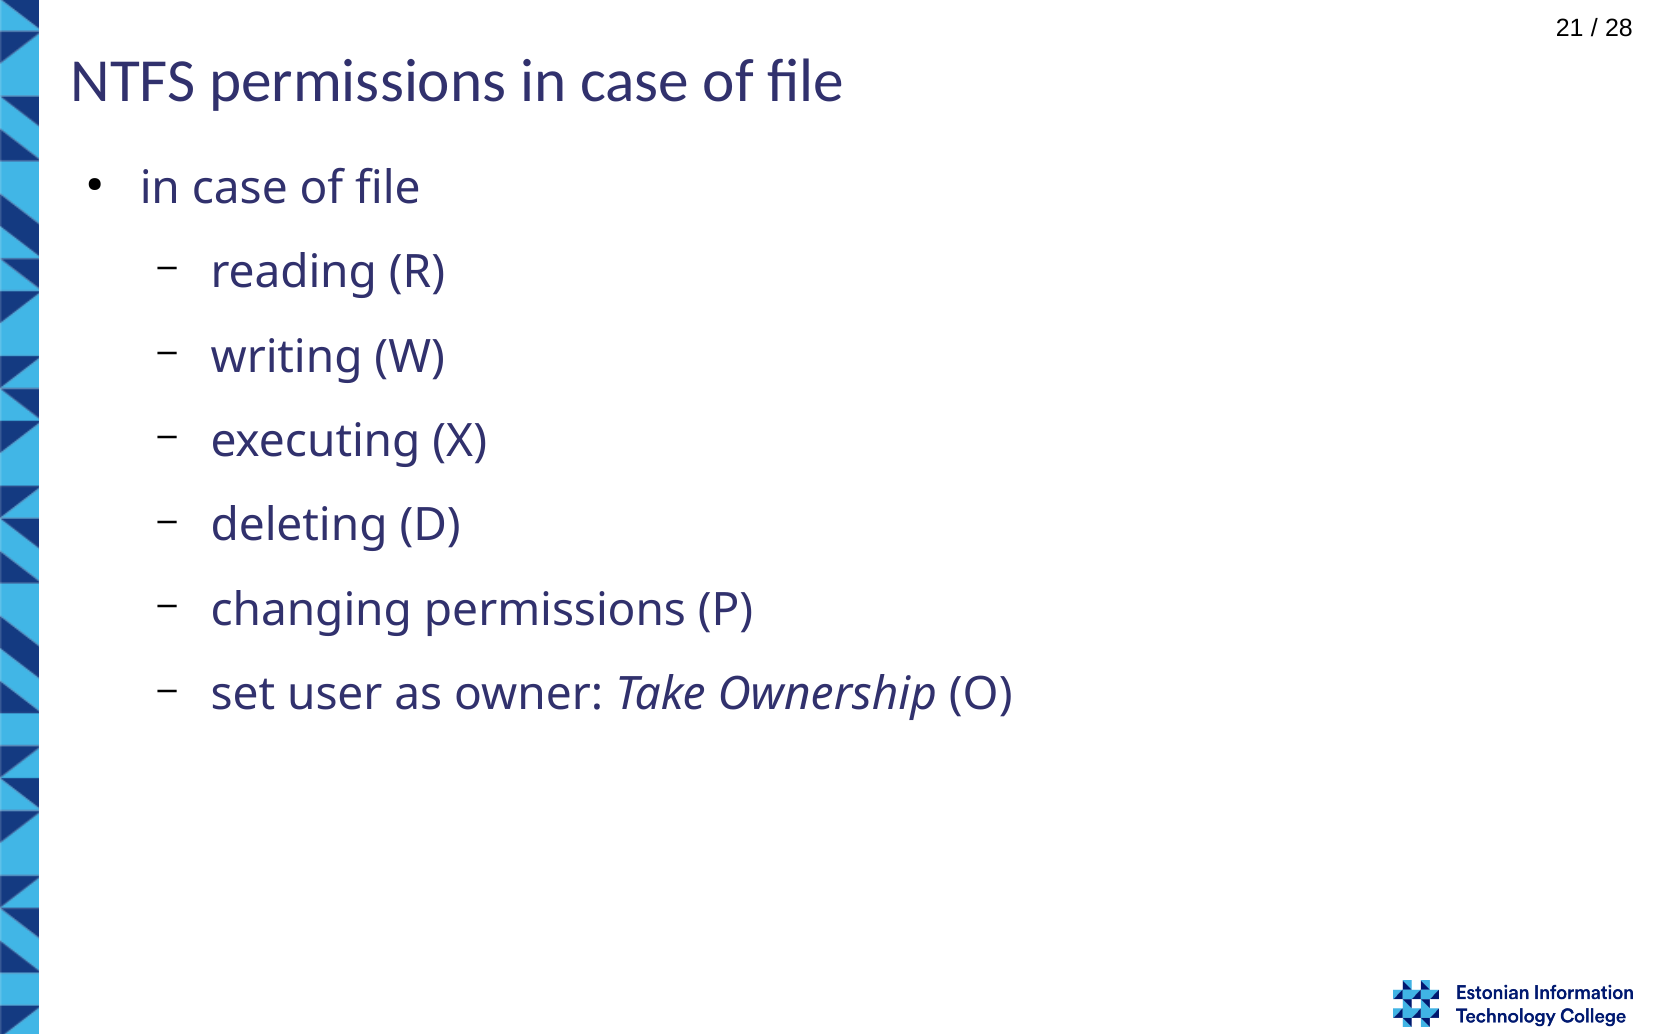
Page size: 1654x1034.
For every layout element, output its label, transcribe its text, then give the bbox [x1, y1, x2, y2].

list in case of file reading (R) writing (W) executing (X) deleting (D) changing permissions (P) set user as owner: Take Ownership (O) [68, 153, 1630, 957]
title NTFS permissions in case of file [70, 41, 1630, 130]
picture [1393, 980, 1633, 1027]
